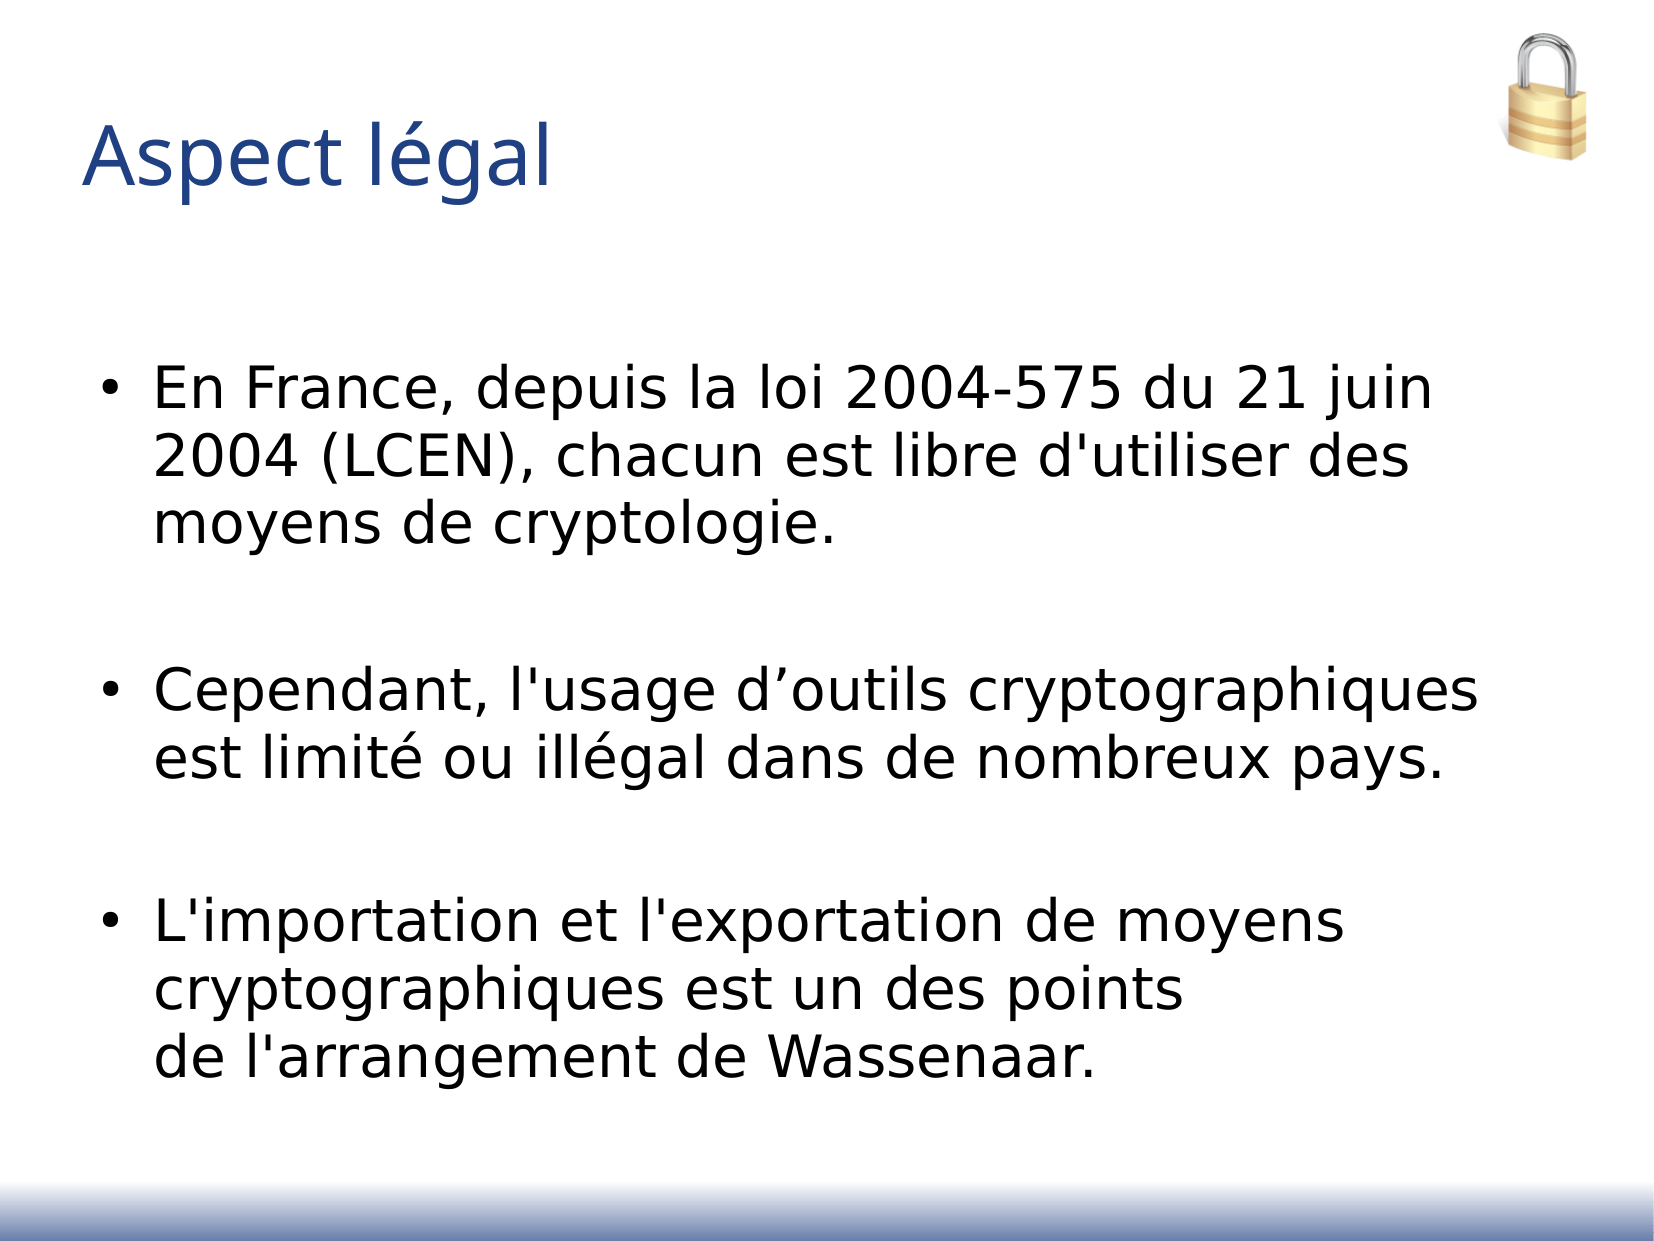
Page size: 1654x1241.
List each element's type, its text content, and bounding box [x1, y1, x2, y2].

list L'importation et l'exportation de moyens cryptographiques est un des points de l'arrangement de Wassenaar. [82, 857, 1571, 1122]
title Aspect légal [82, 49, 1571, 257]
list Cependant, l'usage d’outils cryptographiques est limité ou illégal dans de nombreux pays. [82, 629, 1571, 820]
list En France, depuis la loi 2004-575 du 21 juin 2004 (LCEN), chacun est libre d'utiliser des moyens de cryptologie. [82, 354, 1571, 558]
picture [1476, 29, 1613, 166]
